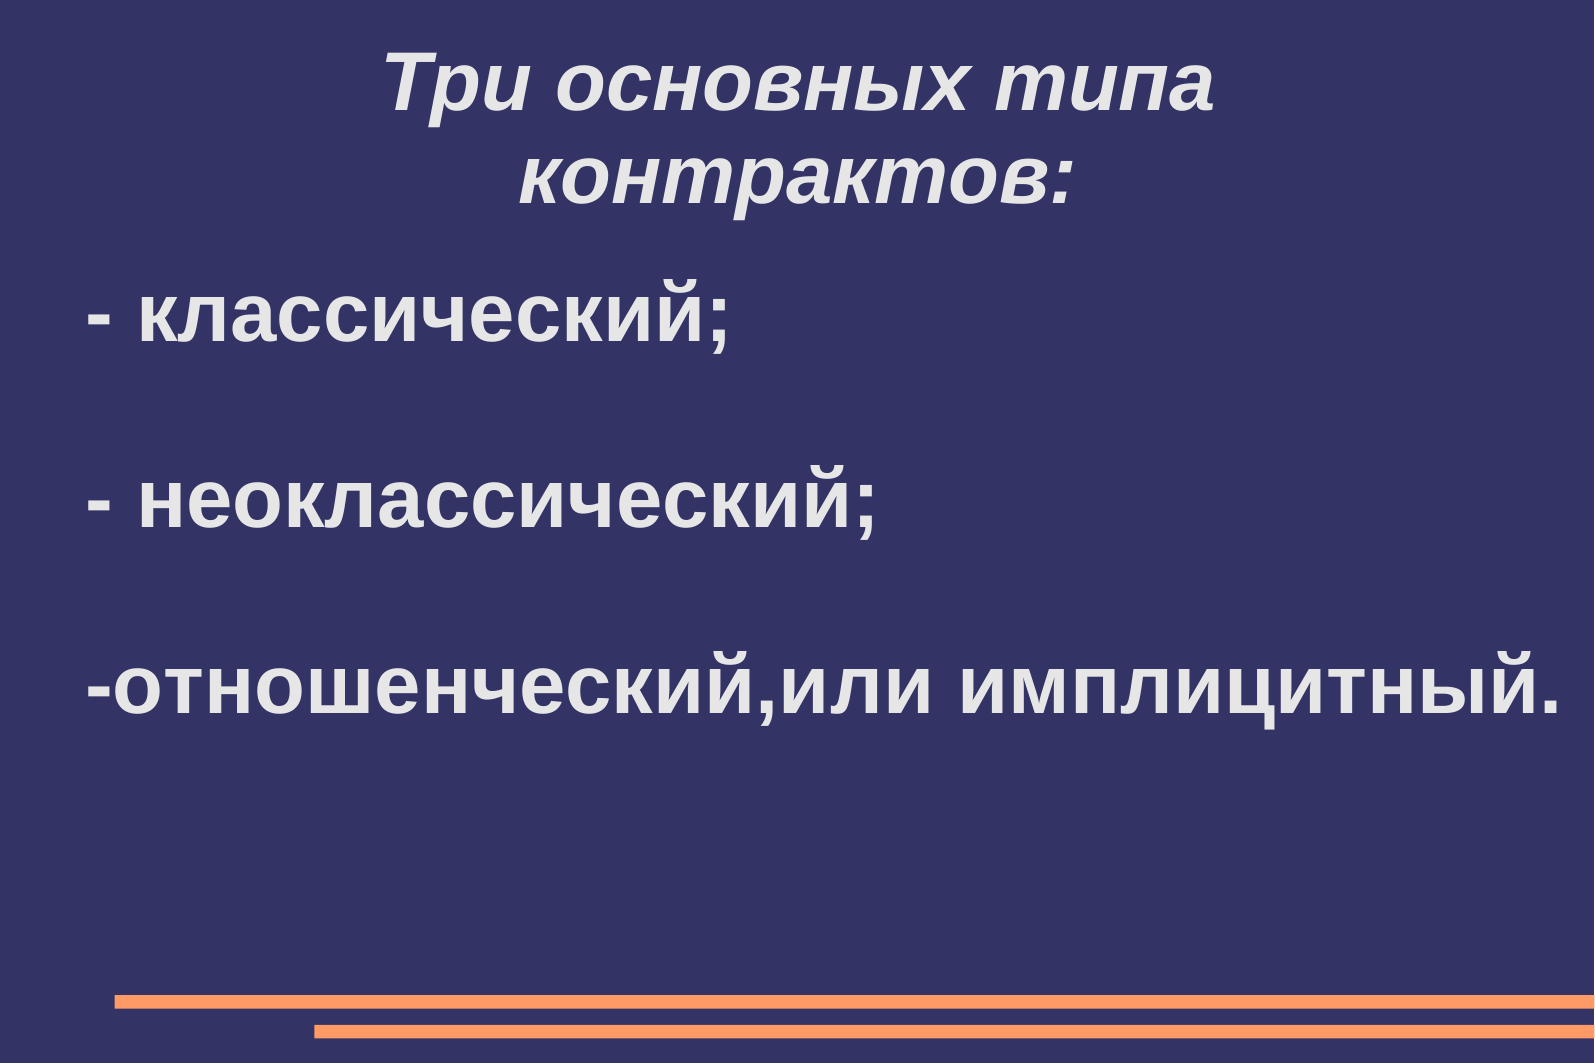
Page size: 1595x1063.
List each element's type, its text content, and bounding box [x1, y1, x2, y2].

list - классический; - неоклассический; -отношенческий,или имплицитный. [29, 265, 1595, 971]
title Три основных типа контрактов: [117, 35, 1479, 222]
